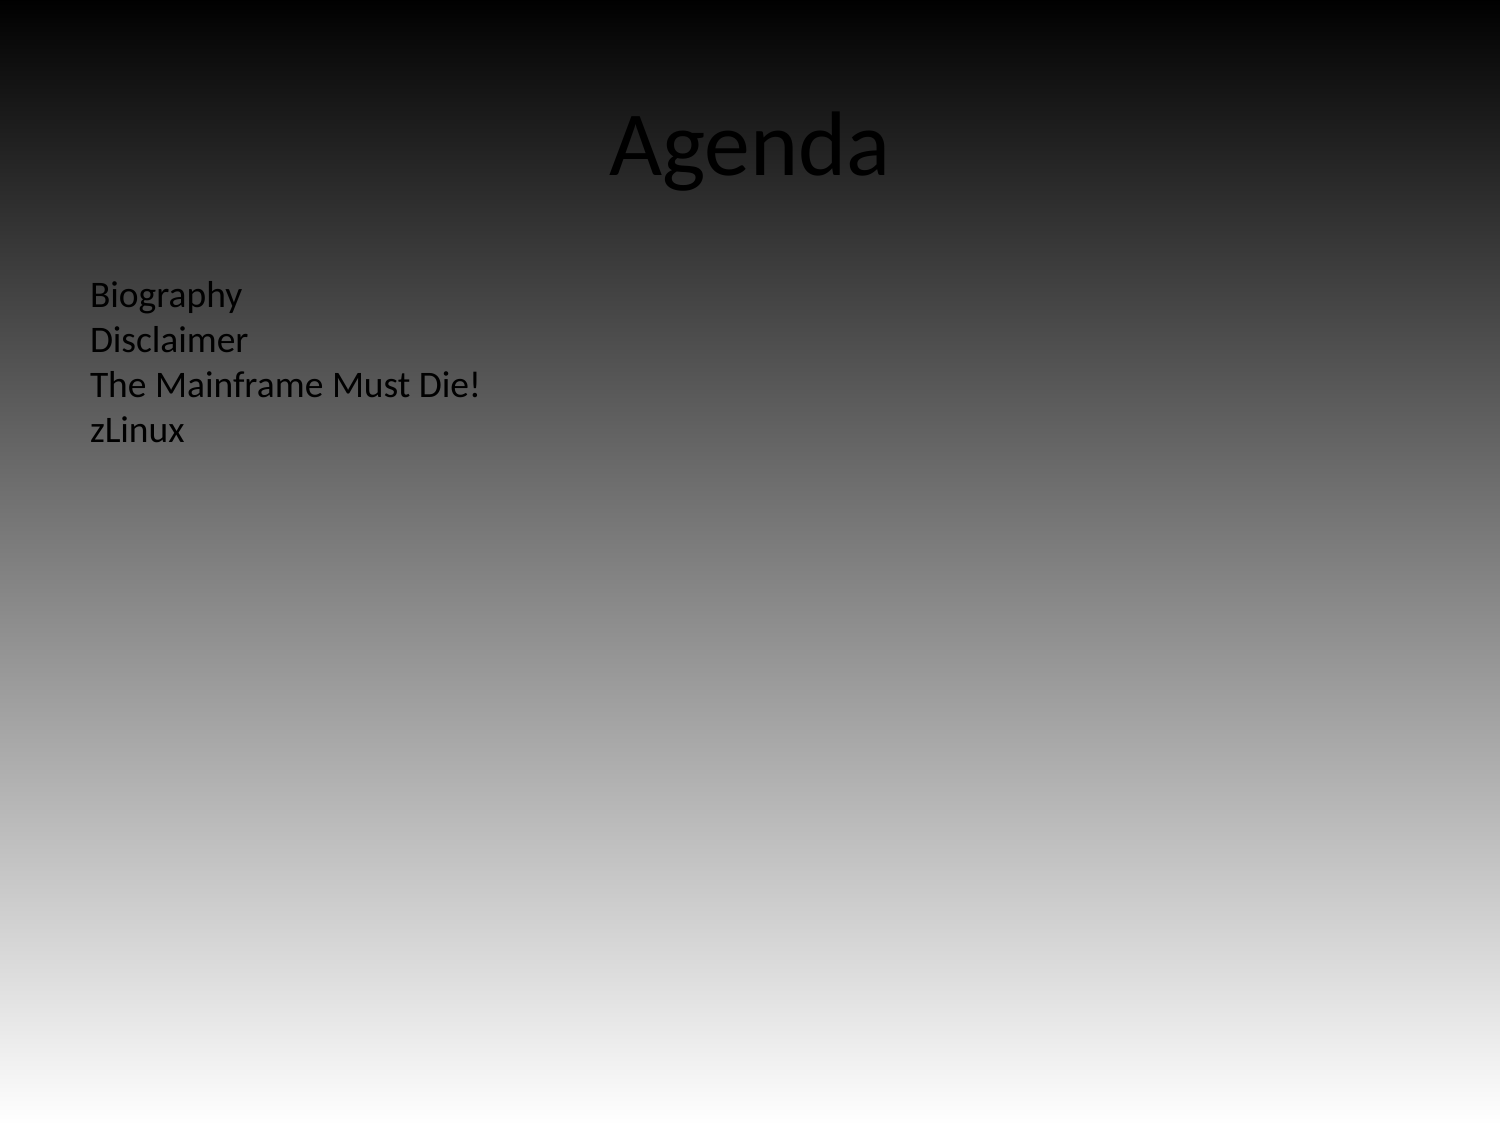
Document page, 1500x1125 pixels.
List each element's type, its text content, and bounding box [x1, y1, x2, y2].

title Agenda [75, 45, 1425, 233]
list Biography Disclaimer The Mainframe Must Die! zLinux [75, 262, 1425, 1005]
